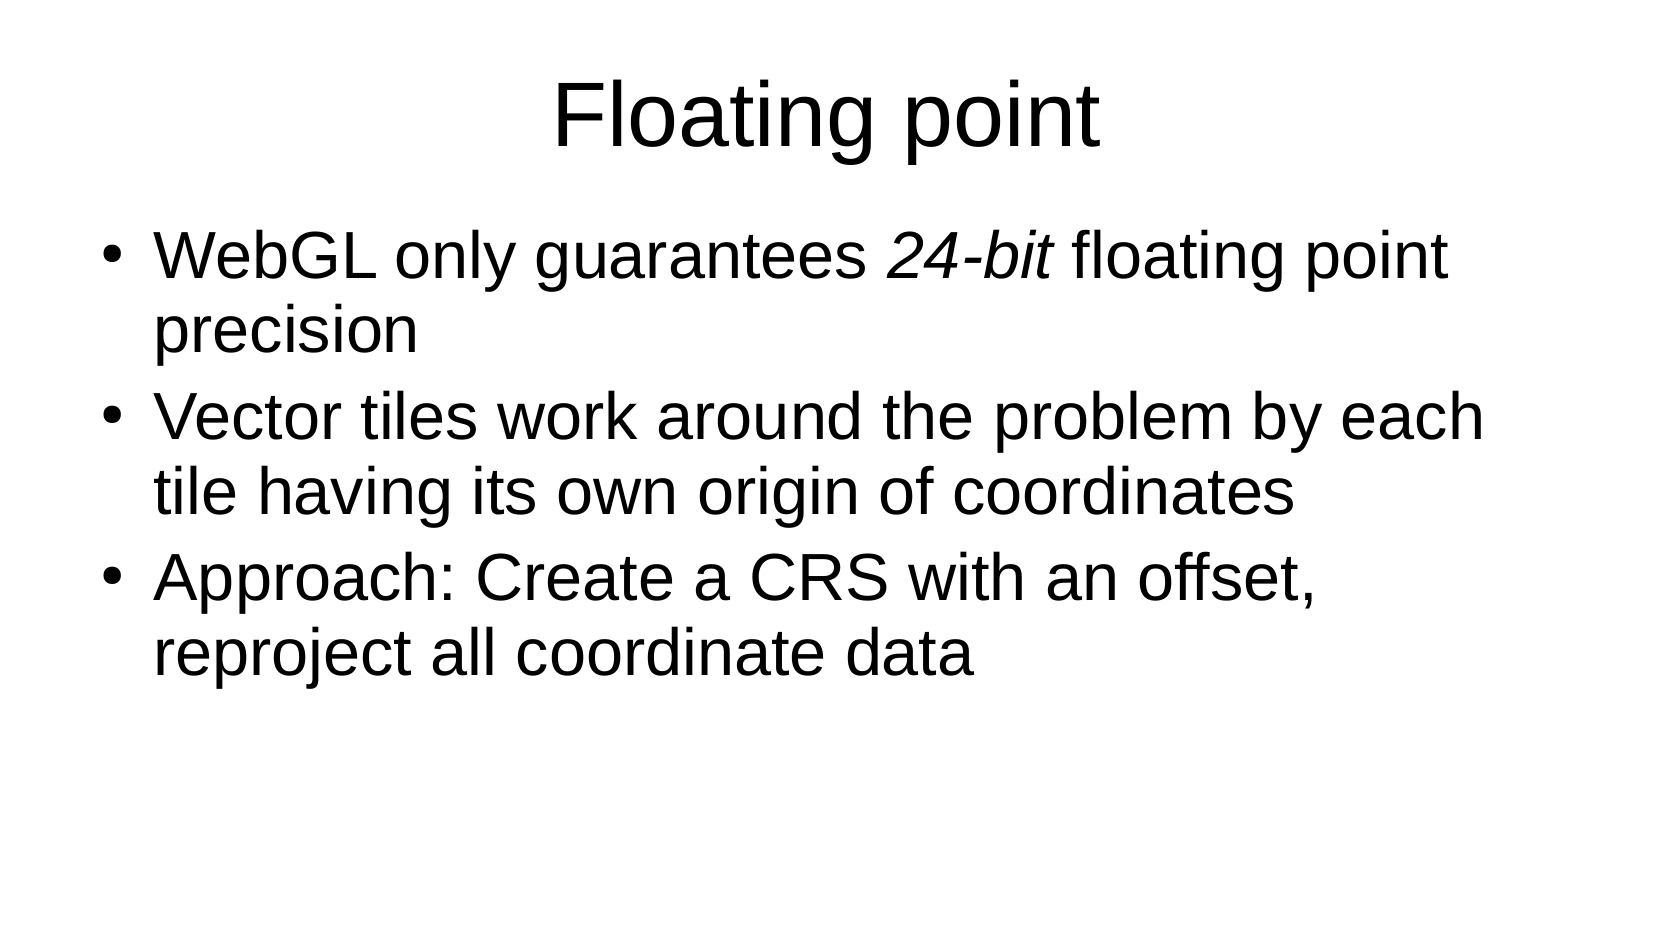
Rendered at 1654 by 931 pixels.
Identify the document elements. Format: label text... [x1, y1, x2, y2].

title Floating point [82, 37, 1571, 193]
list WebGL only guarantees 24-bit floating point precision Vector tiles work around the problem by each tile having its own origin of coordinates Approach: Create a CRS with an offset, reproject all coordinate data [82, 217, 1571, 758]
